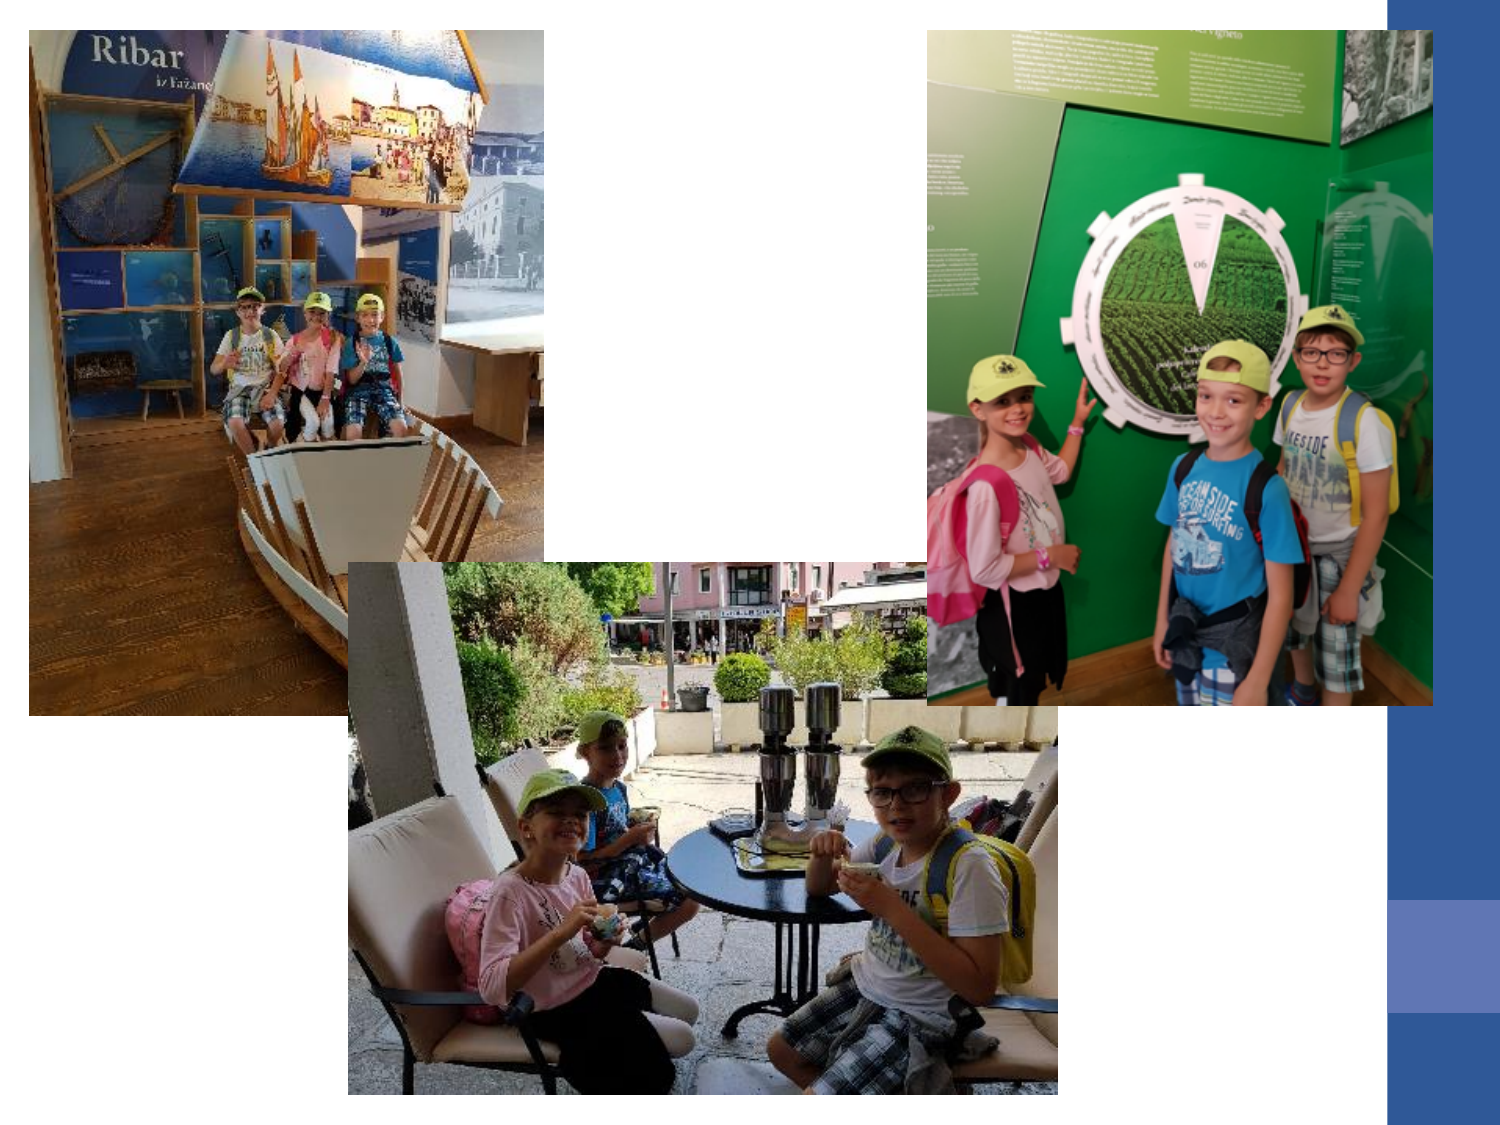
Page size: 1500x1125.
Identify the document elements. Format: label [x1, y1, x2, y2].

picture [29, 30, 1433, 1095]
